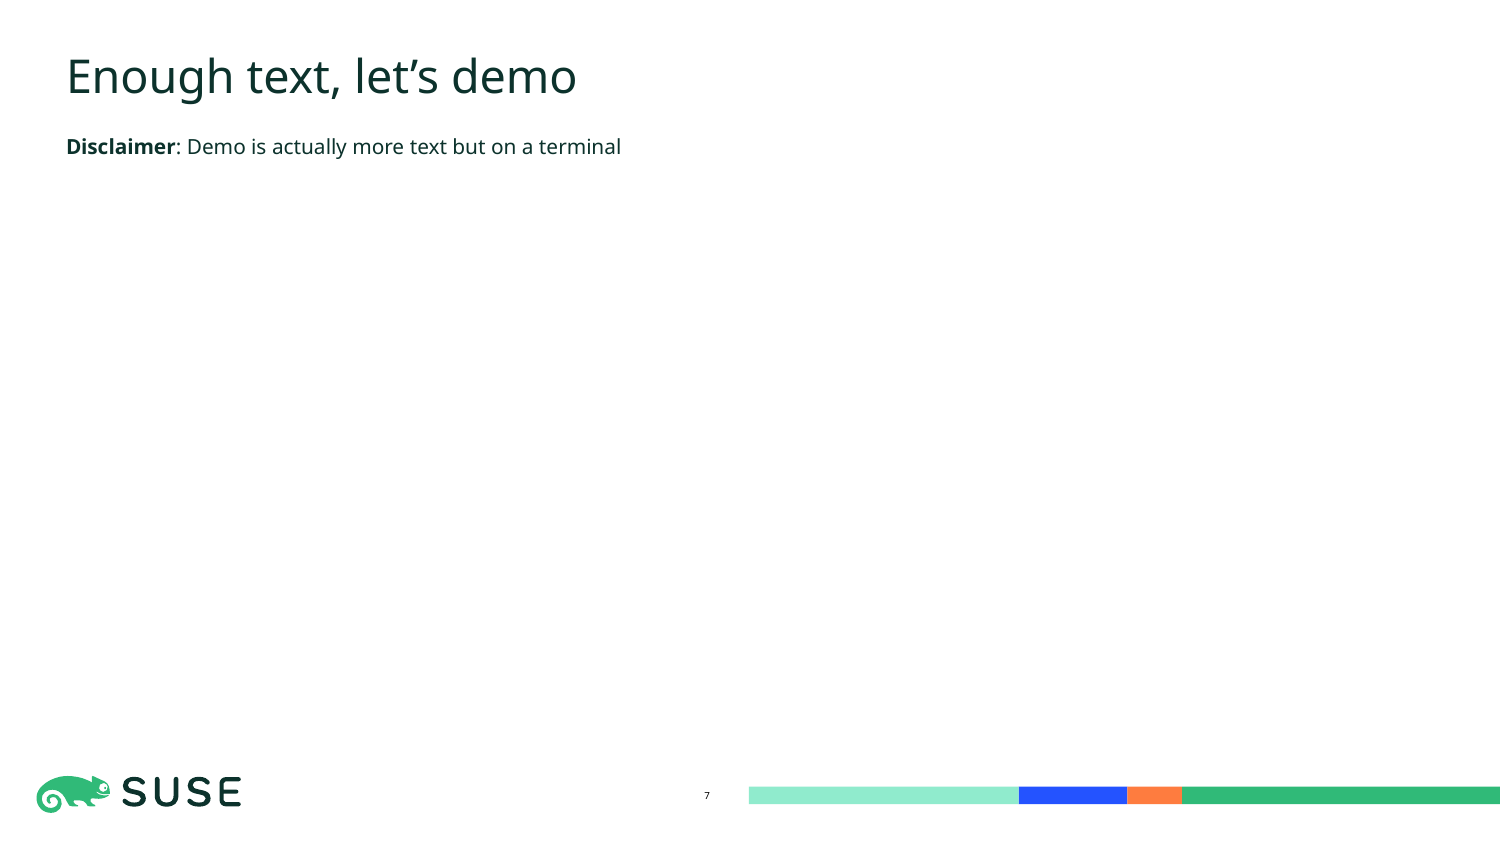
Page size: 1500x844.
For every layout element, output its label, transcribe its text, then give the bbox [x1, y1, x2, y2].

list Disclaimer: Demo is actually more text but on a terminal [51, 123, 1449, 643]
slide_number <number> [634, 773, 725, 818]
title Enough text, let’s demo [51, 28, 1449, 123]
